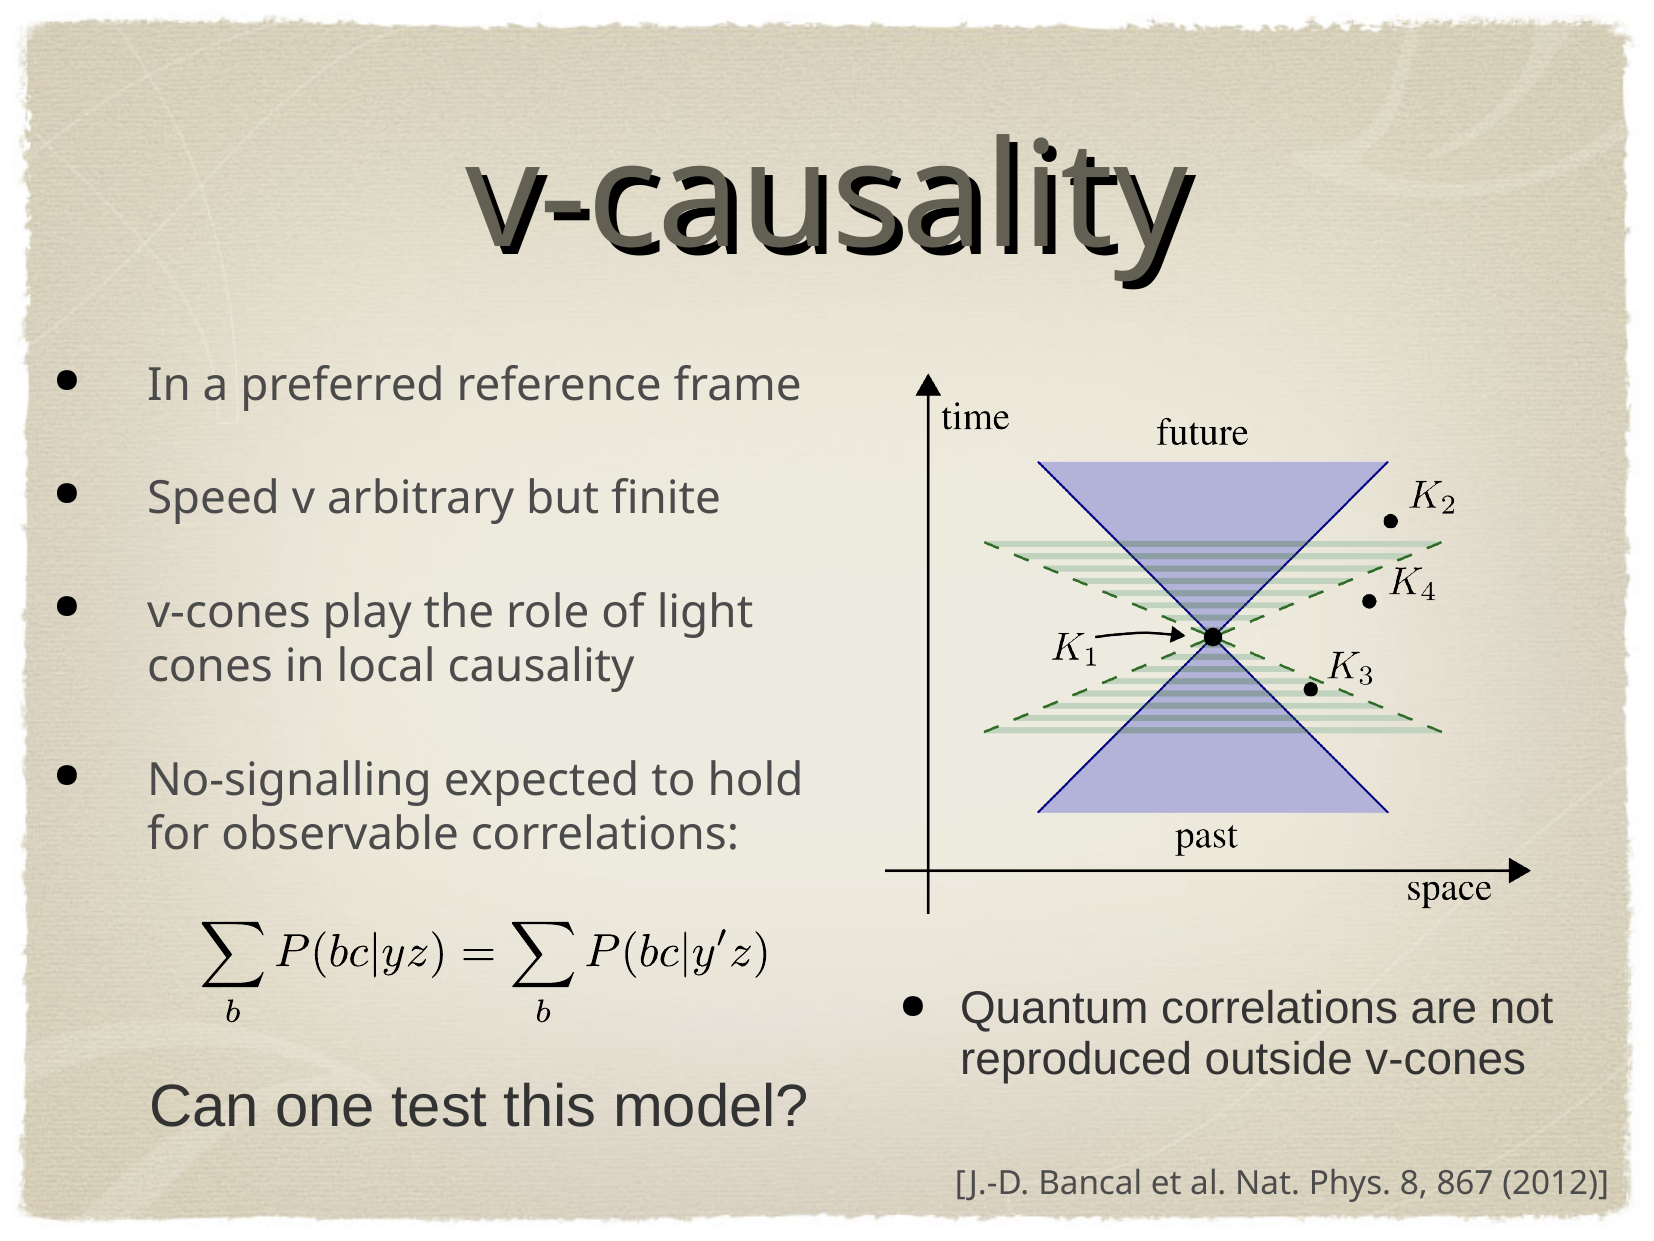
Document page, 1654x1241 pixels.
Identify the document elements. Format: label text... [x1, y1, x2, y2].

list In a preferred reference frame Speed v arbitrary but finite v-cones play the role of light cones in local causality No-signalling expected to hold for observable correlations: [45, 313, 871, 901]
title v-causality [100, 32, 1554, 343]
text_box Quantum correlations are not reproduced outside v-cones [884, 974, 1582, 1093]
list [J.-D. Bancal et al. Nat. Phys. 8, 867 (2012)] [165, 1150, 1619, 1241]
picture [0, 0, 1654, 1241]
text_box Can one test this model? [134, 1065, 826, 1147]
text_box [199, 917, 771, 1023]
